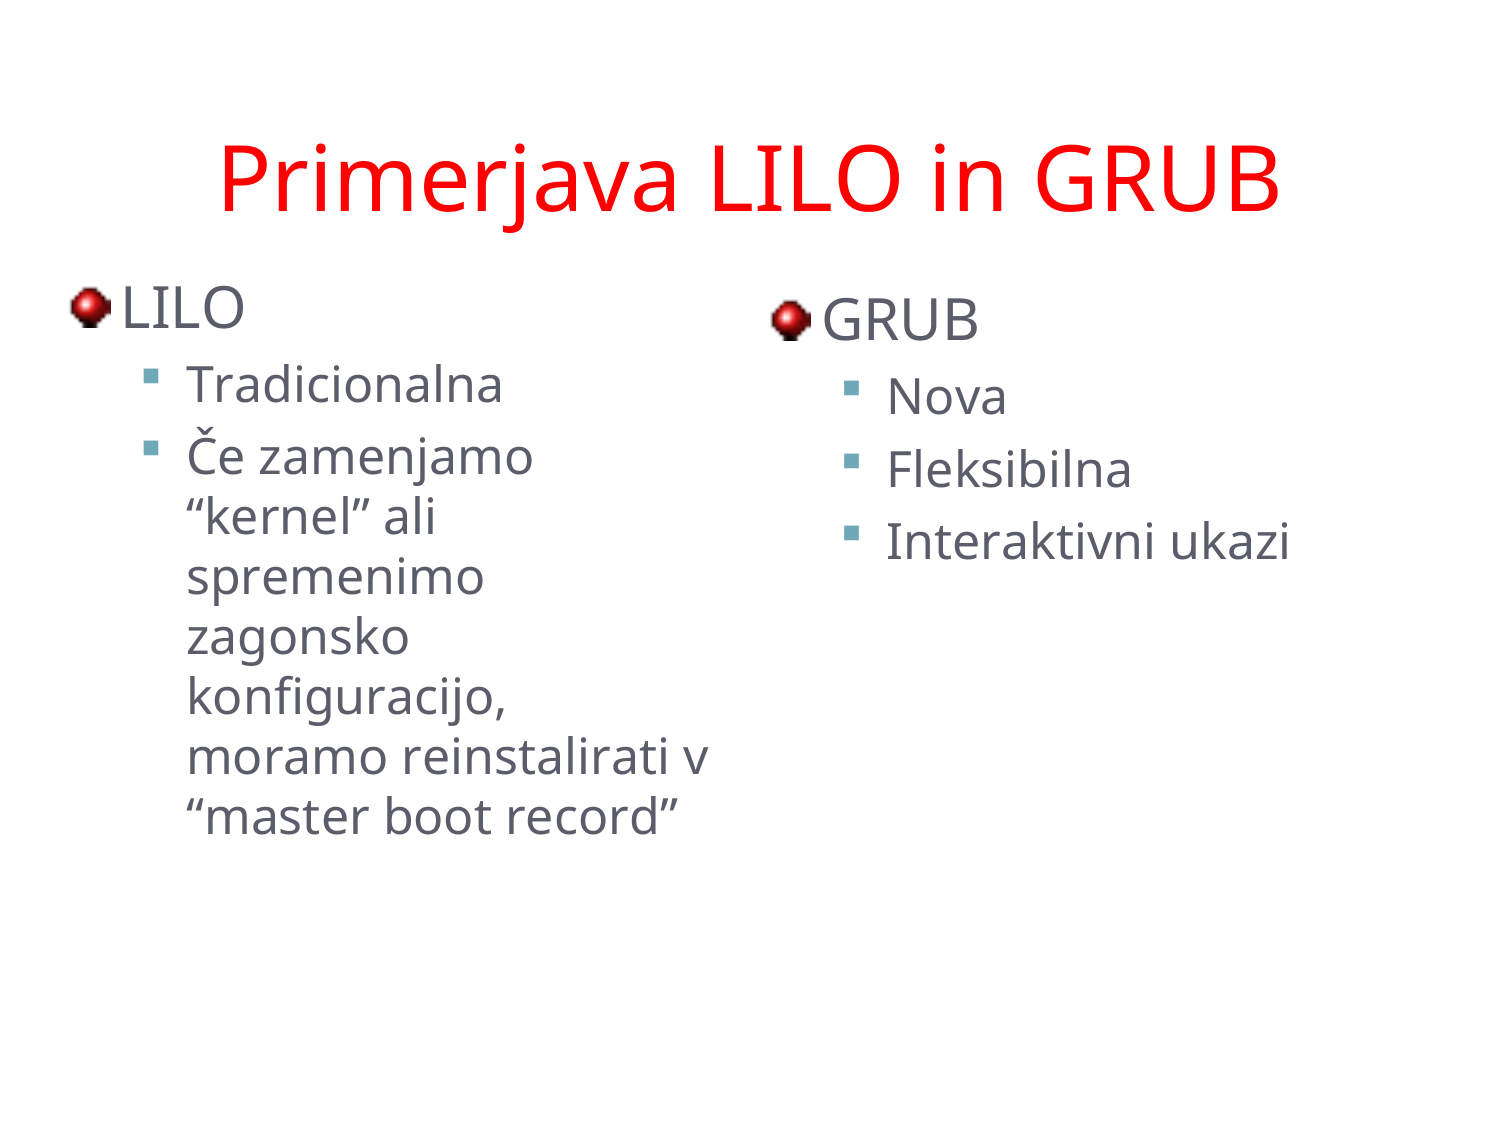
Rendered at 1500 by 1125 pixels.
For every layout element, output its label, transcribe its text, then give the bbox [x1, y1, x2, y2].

title Primerjava LILO in GRUB [49, 112, 1451, 238]
list LILO Tradicionalna Če zamenjamo “kernel” ali spremenimo zagonsko konfiguracijo, moramo reinstalirati v “master boot record” [49, 262, 738, 1001]
list GRUB Nova Fleksibilna Interaktivni ukazi [750, 274, 1438, 1014]
